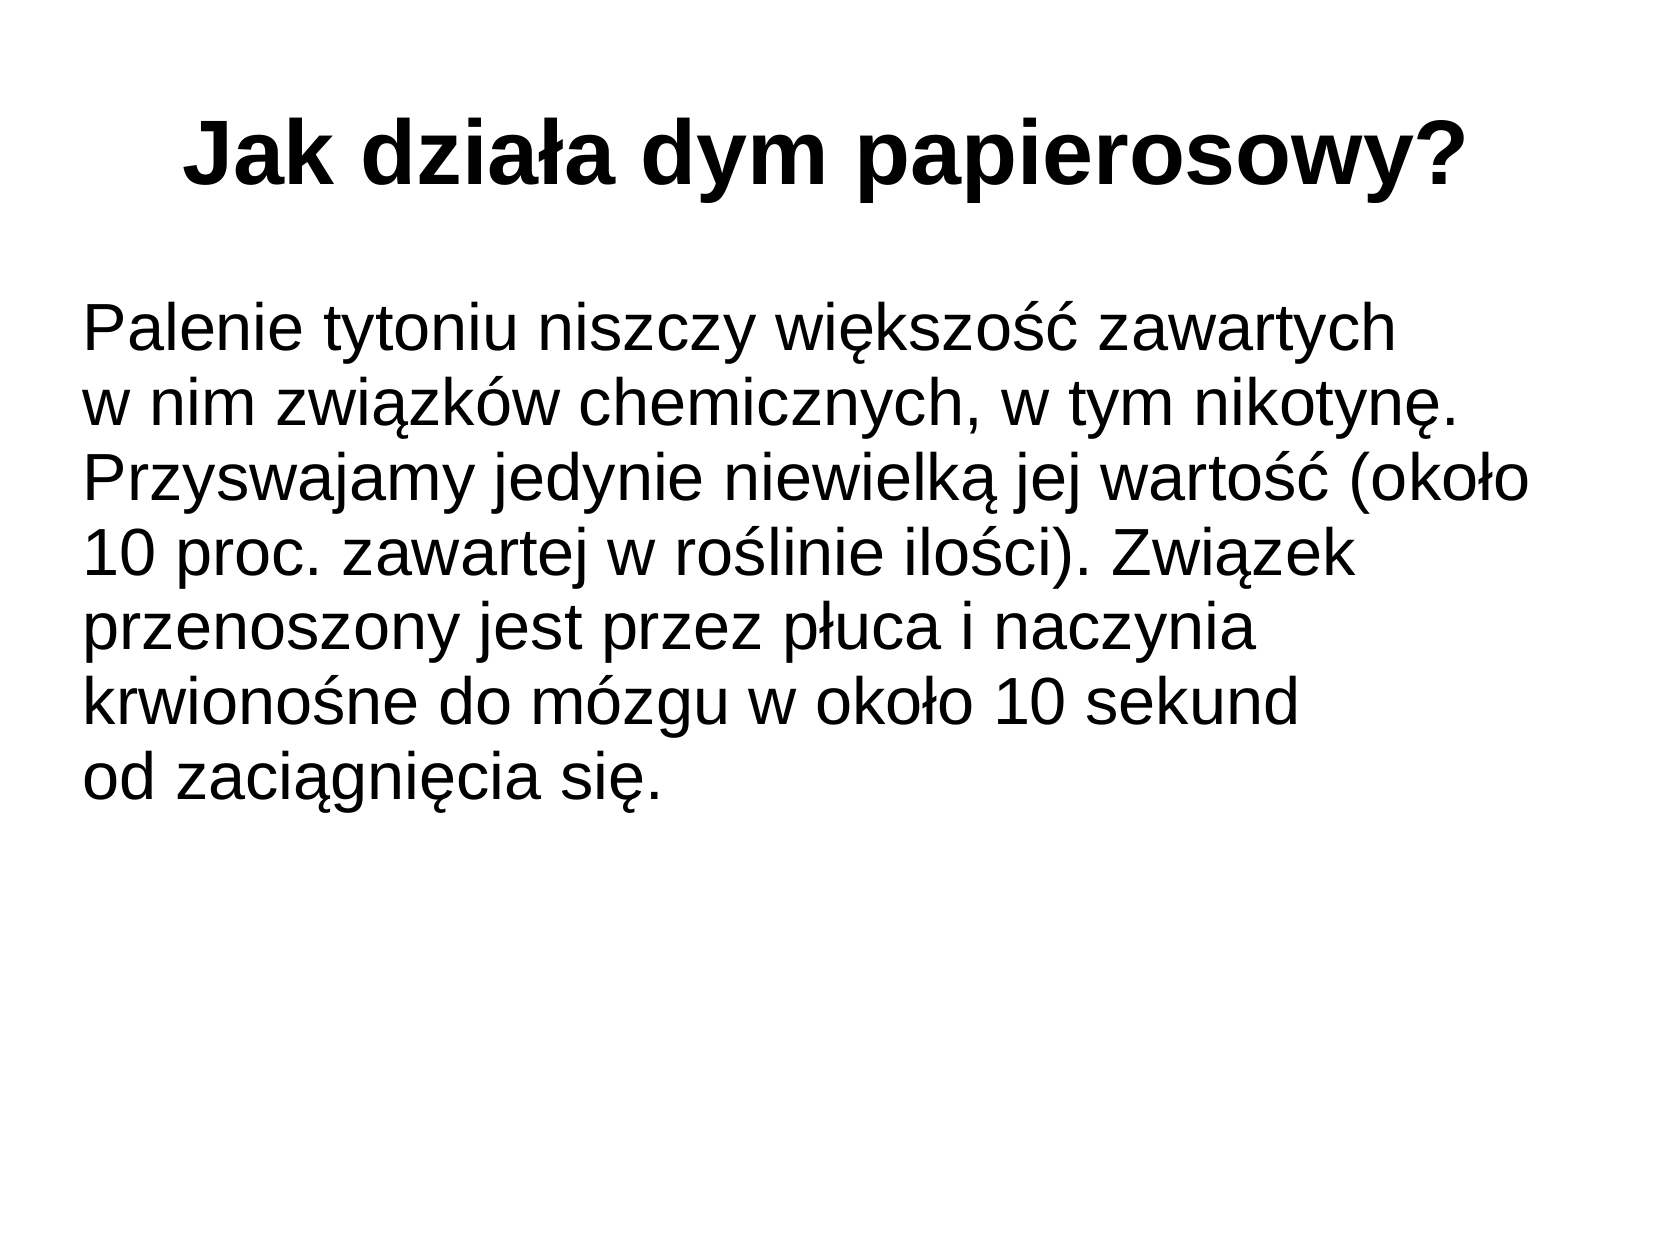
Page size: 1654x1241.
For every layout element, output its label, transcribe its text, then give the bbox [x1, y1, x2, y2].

title Jak działa dym papierosowy? [82, 49, 1571, 257]
list Palenie tytoniu niszczy większość zawartych w nim związków chemicznych, w tym nikotynę. Przyswajamy jedynie niewielką jej wartość (około 10 proc. zawartej w roślinie ilości). Związek przenoszony jest przez płuca i naczynia krwionośne do mózgu w około 10 sekund od zaciągnięcia się. [82, 290, 1571, 1109]
